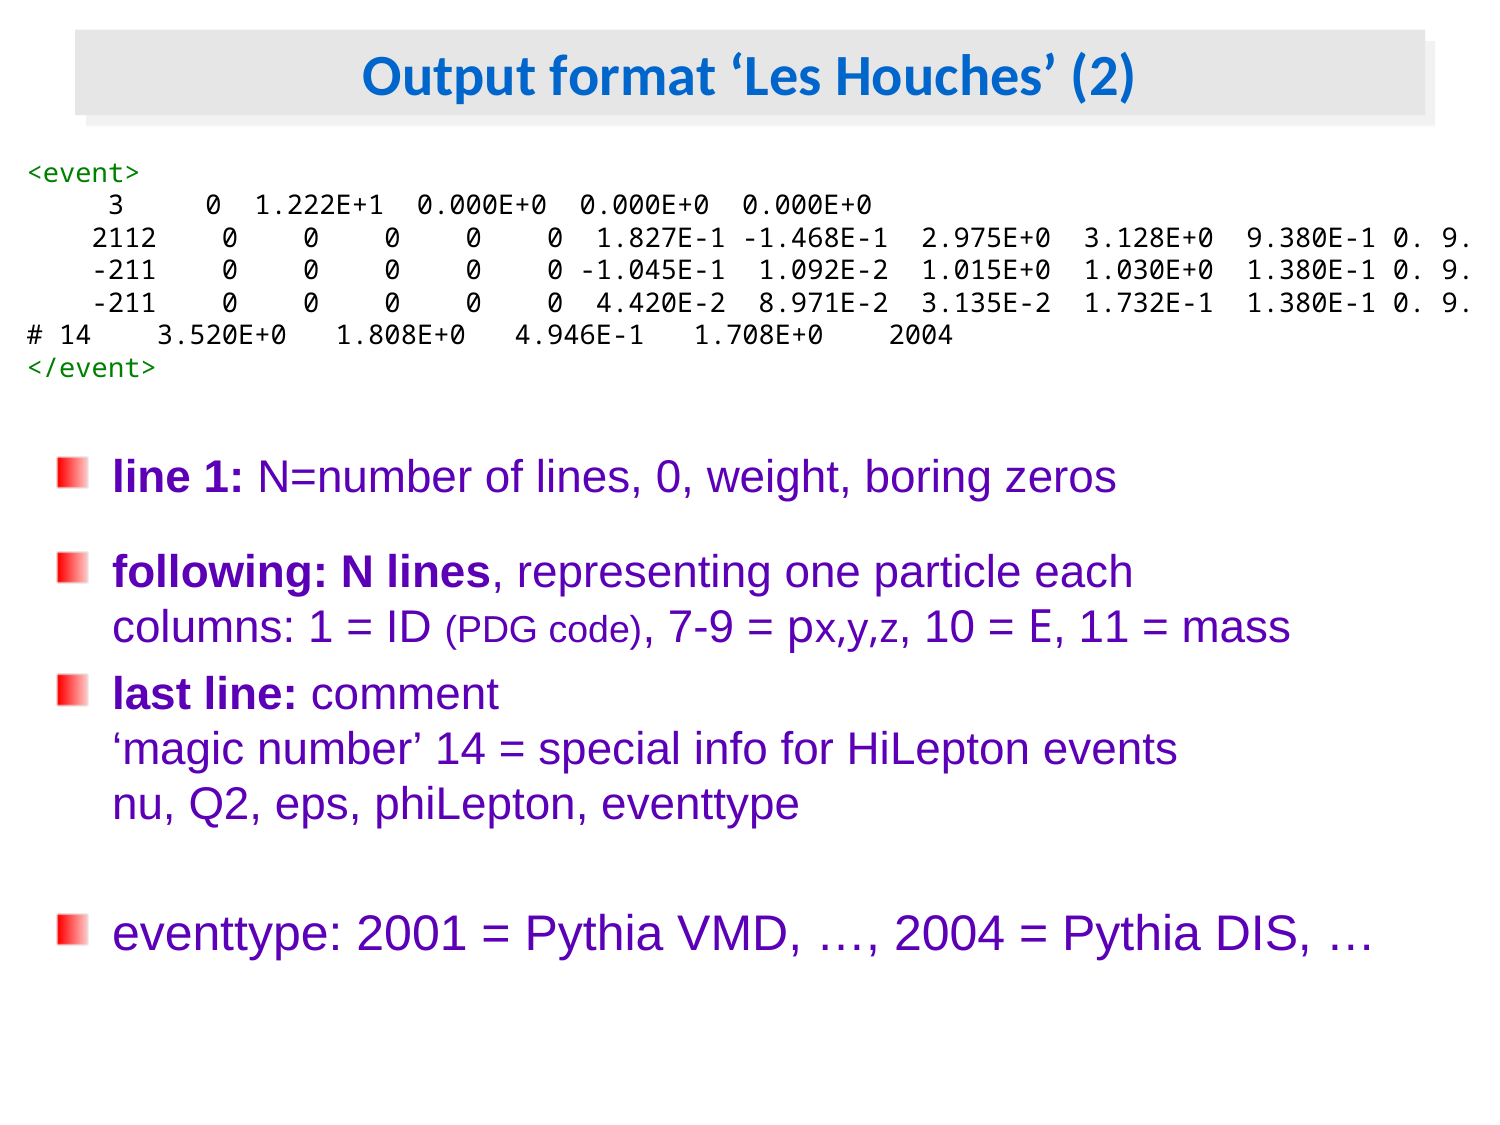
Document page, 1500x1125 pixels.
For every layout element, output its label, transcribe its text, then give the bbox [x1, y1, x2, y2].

text_box <event> 3 0 1.222E+1 0.000E+0 0.000E+0 0.000E+0 2112 0 0 0 0 0 1.827E-1 -1.468E-1 2.975E+0 3.128E+0 9.380E-1 0. 9. -211 0 0 0 0 0 -1.045E-1 1.092E-2 1.015E+0 1.030E+0 1.380E-1 0. 9. -211 0 0 0 0 0 4.420E-2 8.971E-2 3.135E-2 1.732E-1 1.380E-1 0. 9. # 14 3.520E+0 1.808E+0 4.946E-1 1.708E+0 2004 </event> [11, 147, 1500, 416]
title Output format ‘Les Houches’ (2) [75, 29, 1426, 116]
list line 1: N=number of lines, 0, weight, boring zeros following: N lines, representing one particle each columns: 1 = ID (PDG code), 7-9 = px,y,z, 10 = E, 11 = mass last line: comment ‘magic number’ 14 = special info for HiLepton events nu, Q2, eps, phiLepton, eventtype eventtype: 2001 = Pythia VMD, …, 2004 = Pythia DIS, … [41, 416, 1459, 1093]
